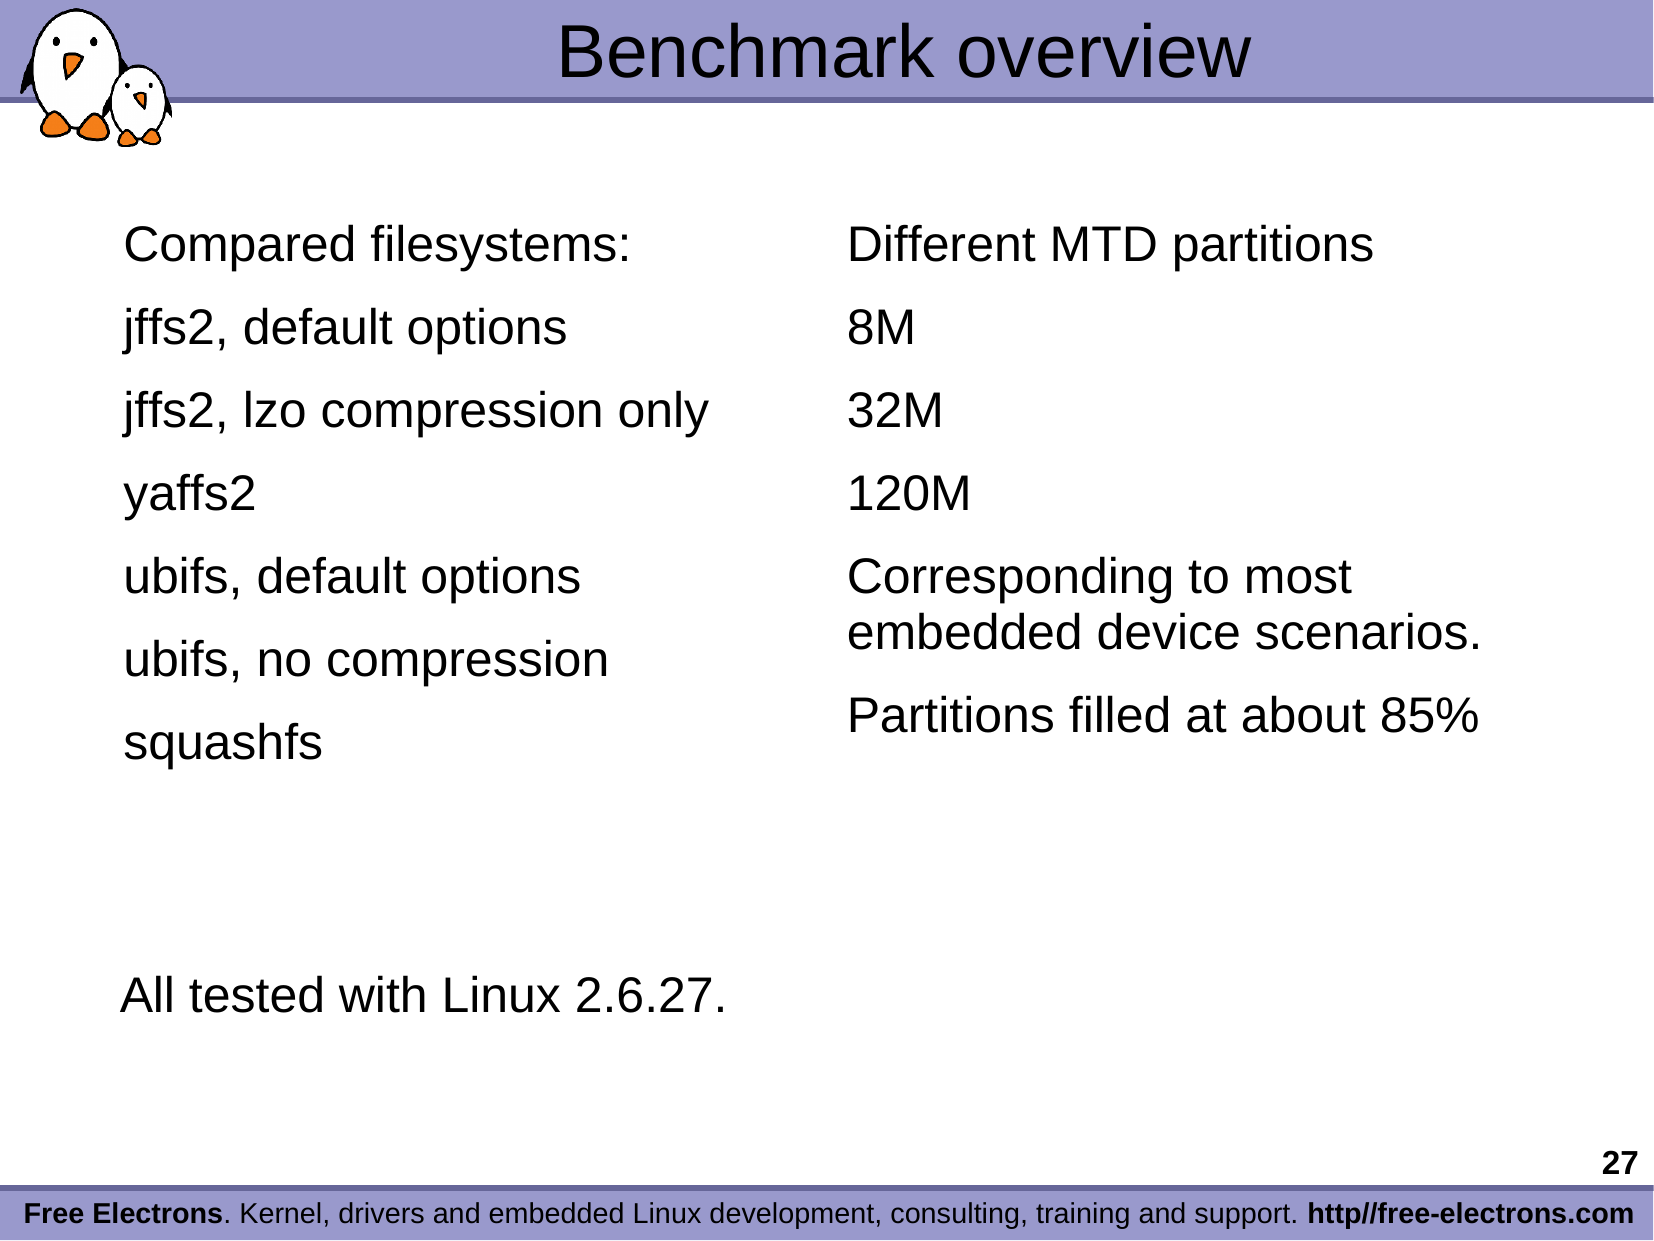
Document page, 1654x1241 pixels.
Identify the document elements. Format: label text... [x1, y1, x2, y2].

list Different MTD partitions 8M 32M 120M Corresponding to most embedded device scenarios. Partitions filled at about 85% [829, 216, 1519, 1066]
title Benchmark overview [178, 4, 1631, 98]
picture [20, 8, 172, 147]
list Compared filesystems: jffs2, default options jffs2, lzo compression only yaffs2 ubifs, default options ubifs, no compression squashfs [105, 216, 795, 1066]
text_box All tested with Linux 2.6.27. [119, 966, 729, 1029]
